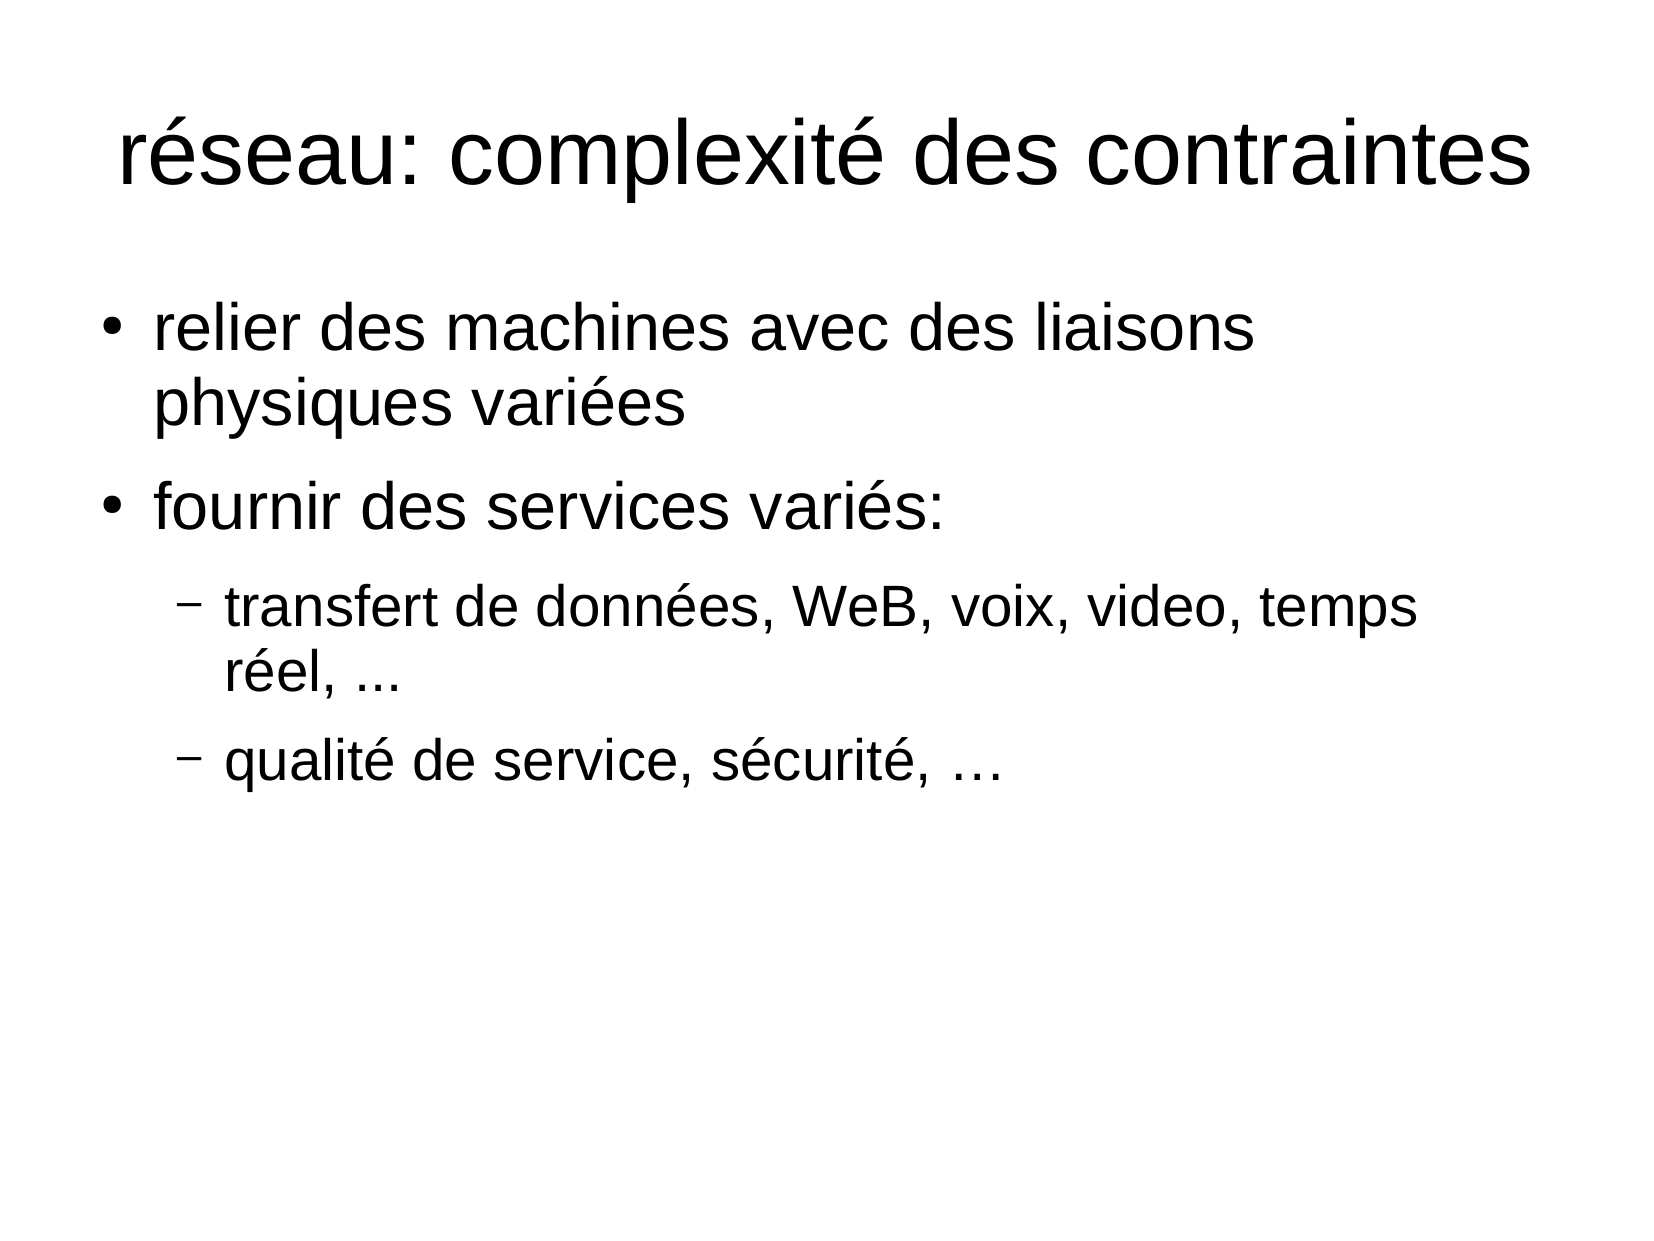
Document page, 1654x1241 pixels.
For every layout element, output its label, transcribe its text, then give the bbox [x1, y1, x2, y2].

list relier des machines avec des liaisons physiques variées fournir des services variés: transfert de données, WeB, voix, video, temps réel, ... qualité de service, sécurité, … [82, 290, 1571, 1094]
title réseau: complexité des contraintes [82, 49, 1571, 257]
